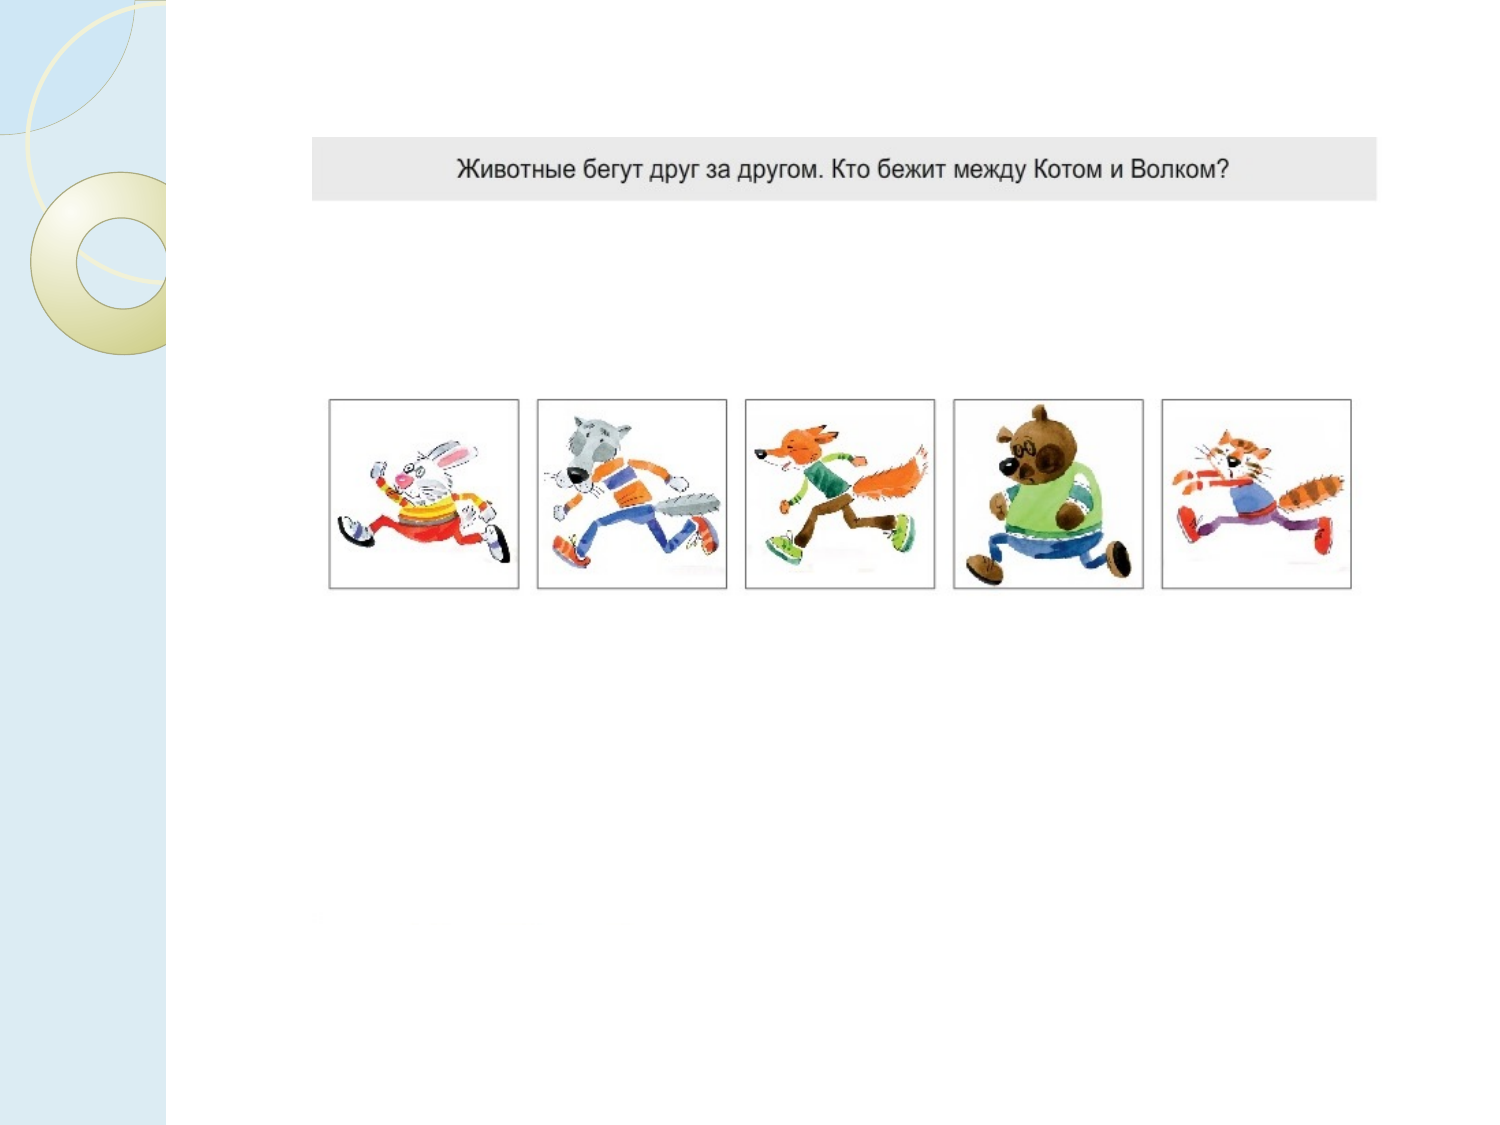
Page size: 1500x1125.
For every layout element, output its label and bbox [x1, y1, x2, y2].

picture [312, 137, 1382, 925]
